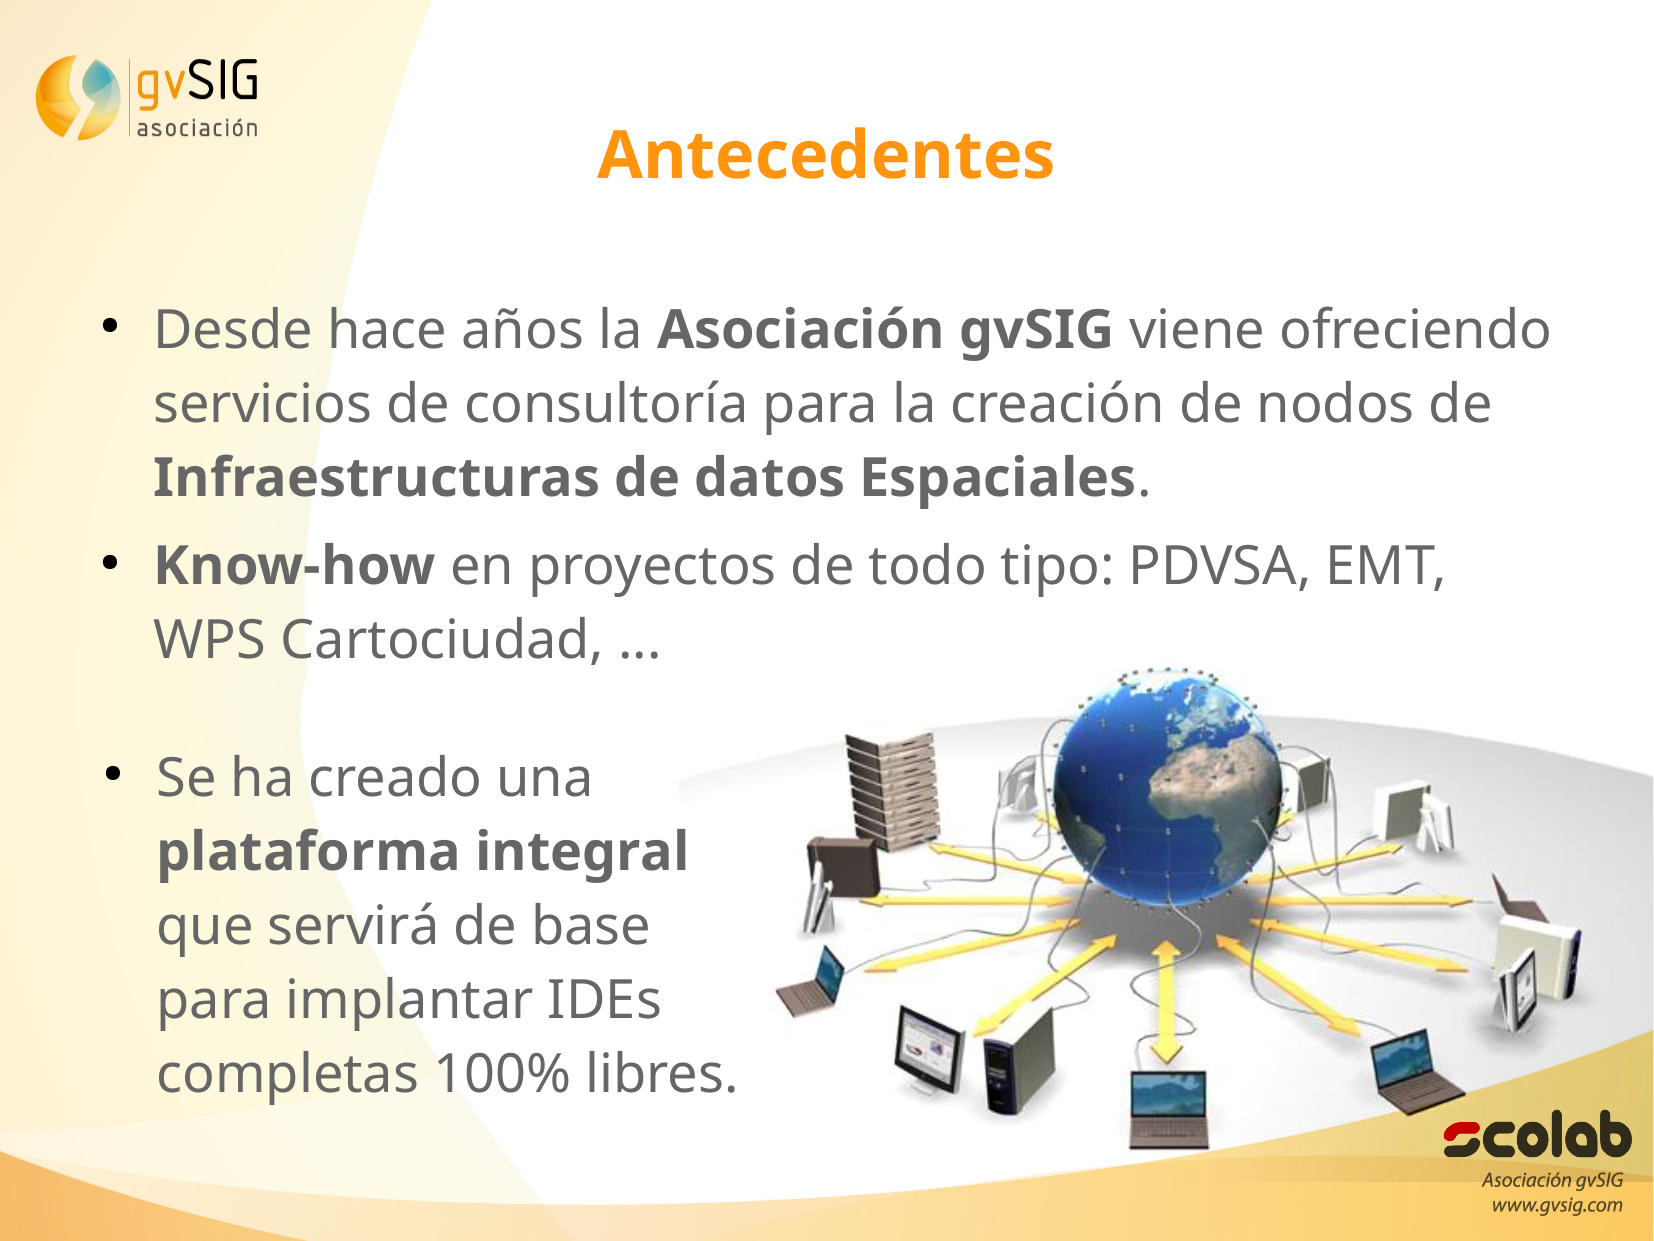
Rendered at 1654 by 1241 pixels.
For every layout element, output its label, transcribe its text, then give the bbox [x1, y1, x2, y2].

text_box Se ha creado una plataforma integral que servirá de base para implantar IDEs completas 100% libres. [85, 738, 768, 1120]
list Desde hace años la Asociación gvSIG viene ofreciendo servicios de consultoría para la creación de nodos de Infraestructuras de datos Espaciales. Know-how en proyectos de todo tipo: PDVSA, EMT, WPS Cartociudad, ... [82, 290, 1571, 739]
picture [0, 0, 1654, 1241]
title Antecedentes [82, 49, 1571, 257]
